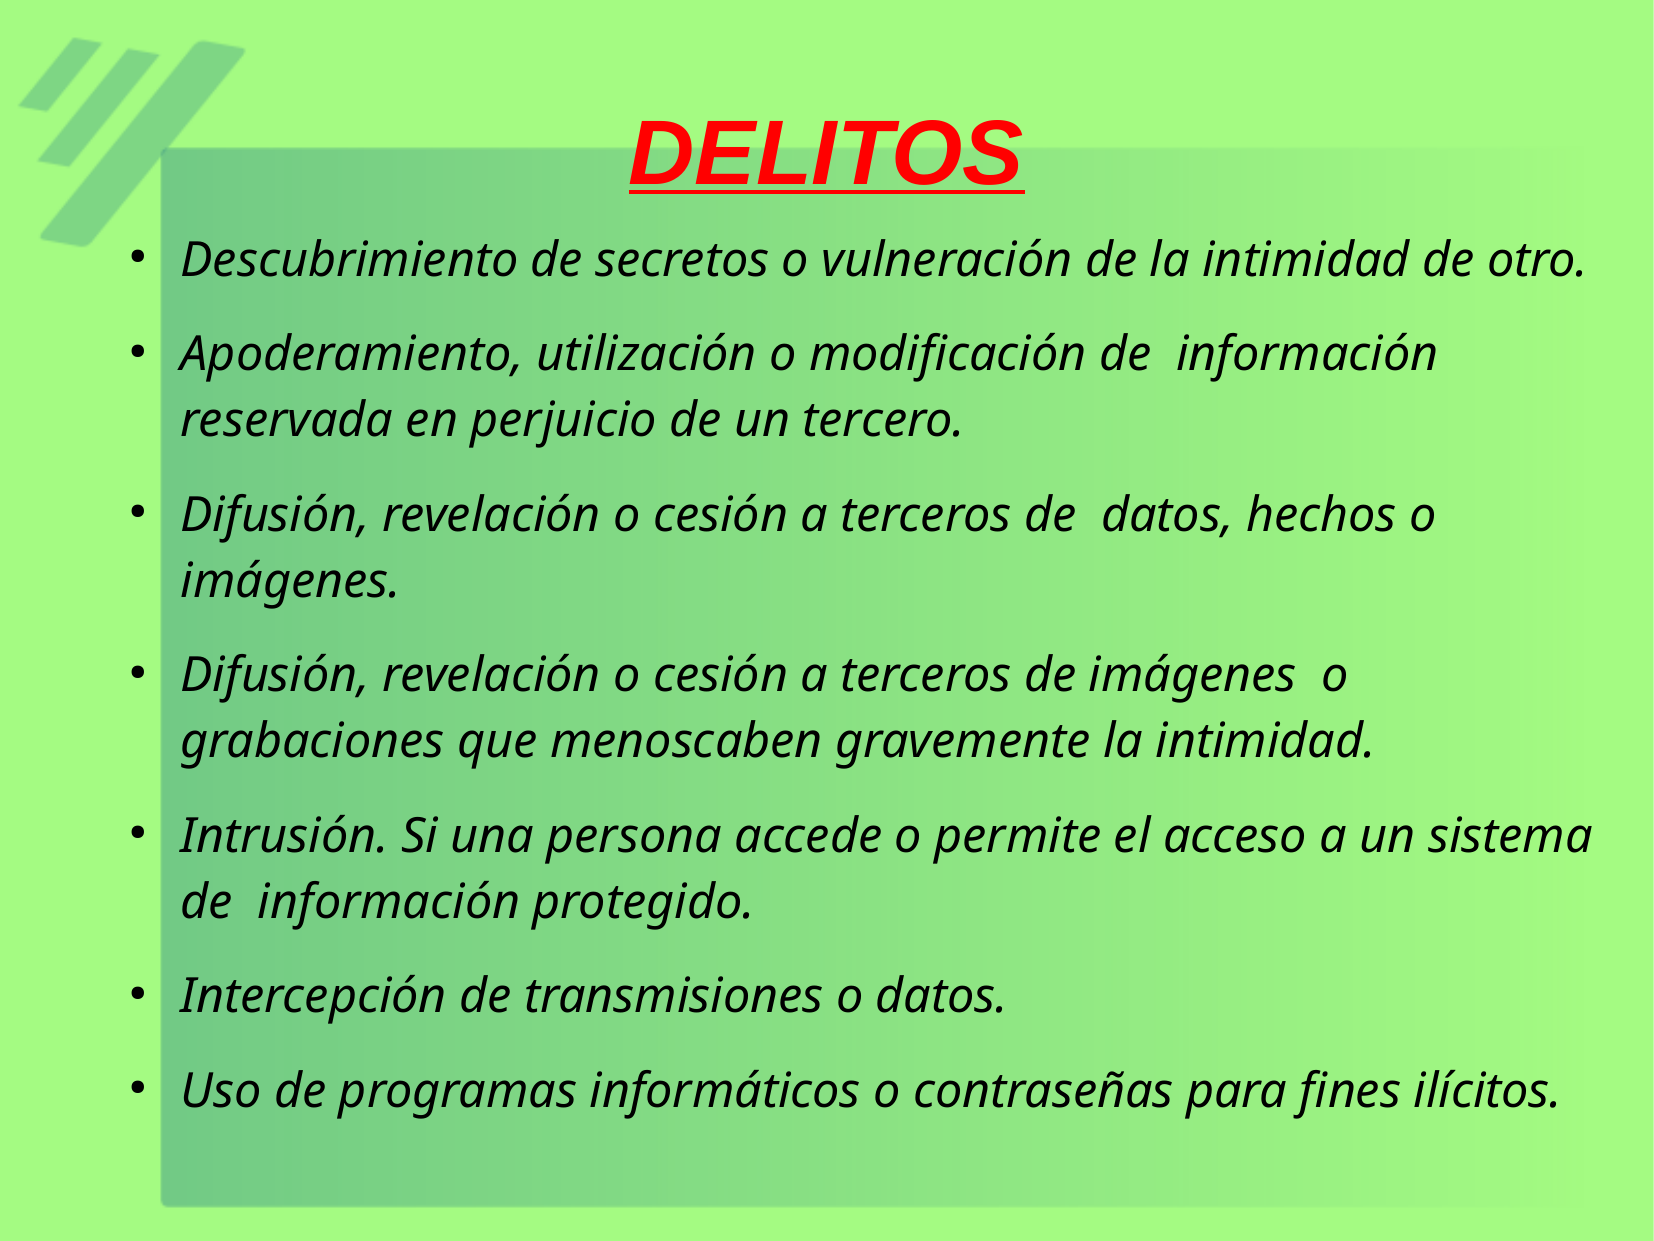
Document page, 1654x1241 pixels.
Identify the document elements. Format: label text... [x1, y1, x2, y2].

picture [0, 0, 1654, 1241]
title DELITOS [82, 49, 1571, 257]
list Descubrimiento de secretos o vulneración de la intimidad de otro. Apoderamiento, utilización o modificación de información reservada en perjuicio de un tercero. Difusión, revelación o cesión a terceros de datos, hechos o imágenes. Difusión, revelación o cesión a terceros de imágenes o grabaciones que menoscaben gravemente la intimidad. Intrusión. Si una persona accede o permite el acceso a un sistema de información protegido. Intercepción de transmisiones o datos. Uso de programas informáticos o contraseñas para fines ilícitos. [112, 224, 1601, 1179]
